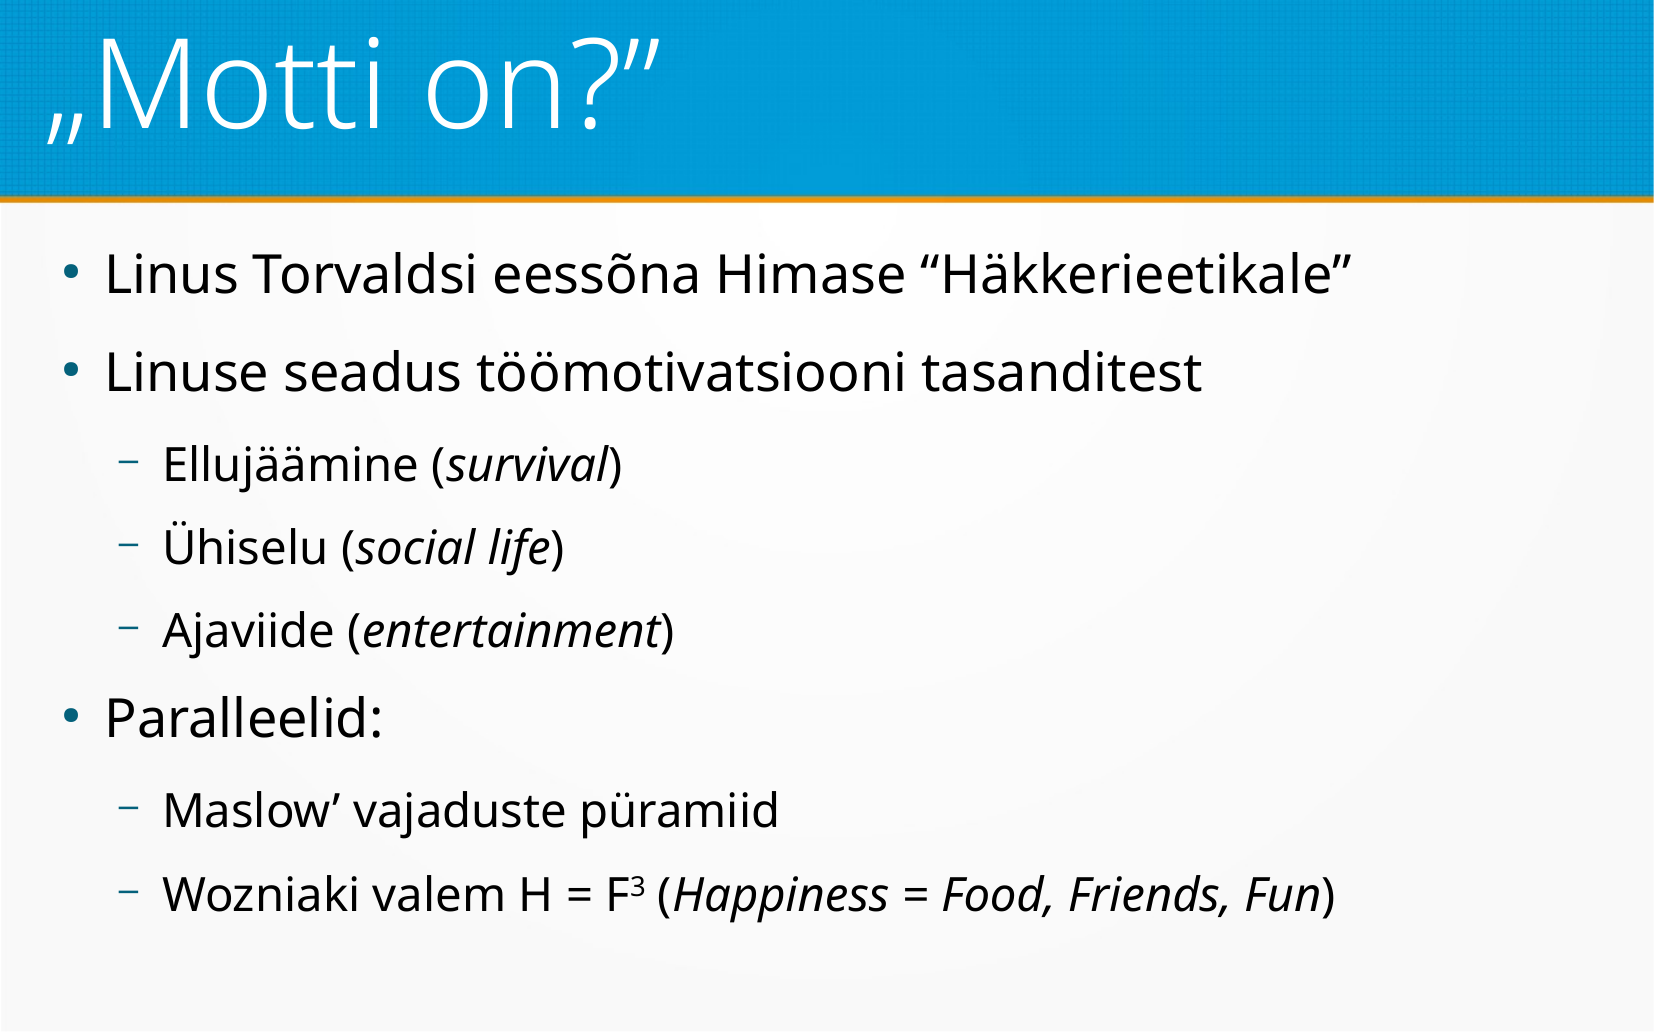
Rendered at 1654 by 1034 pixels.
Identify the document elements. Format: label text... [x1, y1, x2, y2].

picture [0, 195, 1654, 1034]
list Linus Torvaldsi eessõna Himase “Häkkerieetikale” Linuse seadus töömotivatsiooni tasanditest Ellujäämine (survival) Ühiselu (social life) Ajaviide (entertainment) Paralleelid: Maslow’ vajaduste püramiid Wozniaki valem H = F3 (Happiness = Food, Friends, Fun) [47, 236, 1630, 934]
title „Motti on?” [43, 0, 1619, 166]
